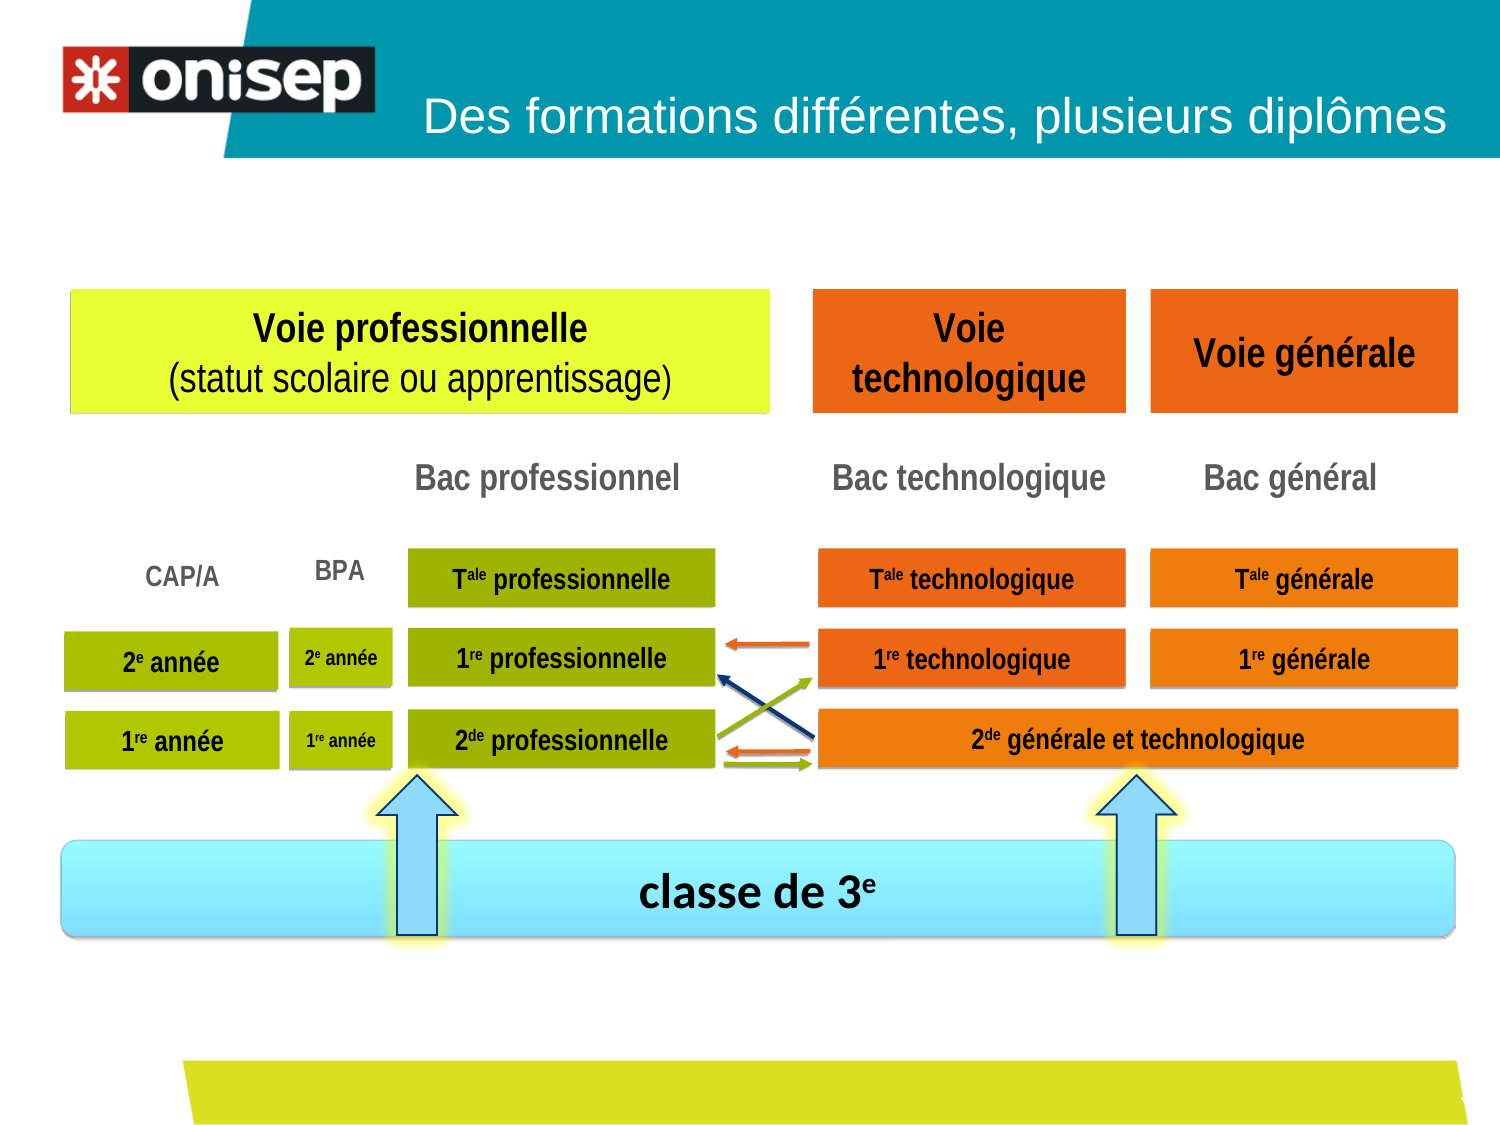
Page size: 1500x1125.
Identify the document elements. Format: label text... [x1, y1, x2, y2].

text_box Tale générale [1150, 548, 1459, 607]
text_box classe de 3e [60, 840, 350, 936]
text_box 1re année [65, 710, 280, 769]
text_box Voie générale [1150, 289, 1459, 413]
text_box CAP/A [115, 549, 251, 600]
text_box Tale professionnelle [408, 548, 716, 607]
text_box 1re professionnelle [408, 627, 716, 687]
text_box Voie professionnelle (statut scolaire ou apprentissage) [70, 289, 770, 413]
picture [0, 0, 1500, 1125]
text_box Des formations différentes, plusieurs diplômes [408, 15, 1490, 152]
text_box Bac technologique [812, 445, 1126, 507]
text_box 1re générale [1150, 628, 1459, 687]
text_box Bac général [1136, 444, 1445, 506]
text_box 2de professionnelle [408, 709, 716, 768]
text_box BPA [288, 543, 392, 595]
text_box Tale technologique [818, 548, 1126, 607]
text_box 2e année [64, 631, 279, 690]
text_box 1re technologique [818, 628, 1126, 687]
text_box classe de 3e [483, 840, 1070, 936]
text_box classe de 3e [1202, 840, 1455, 936]
text_box <numéro> [1070, 1065, 1490, 1116]
text_box Bac professionnel [393, 445, 702, 507]
text_box 2e année [289, 627, 393, 686]
text_box 2de générale et technologique [818, 708, 1459, 767]
text_box 1re année [289, 710, 393, 769]
text_box Voie technologique [812, 289, 1126, 413]
